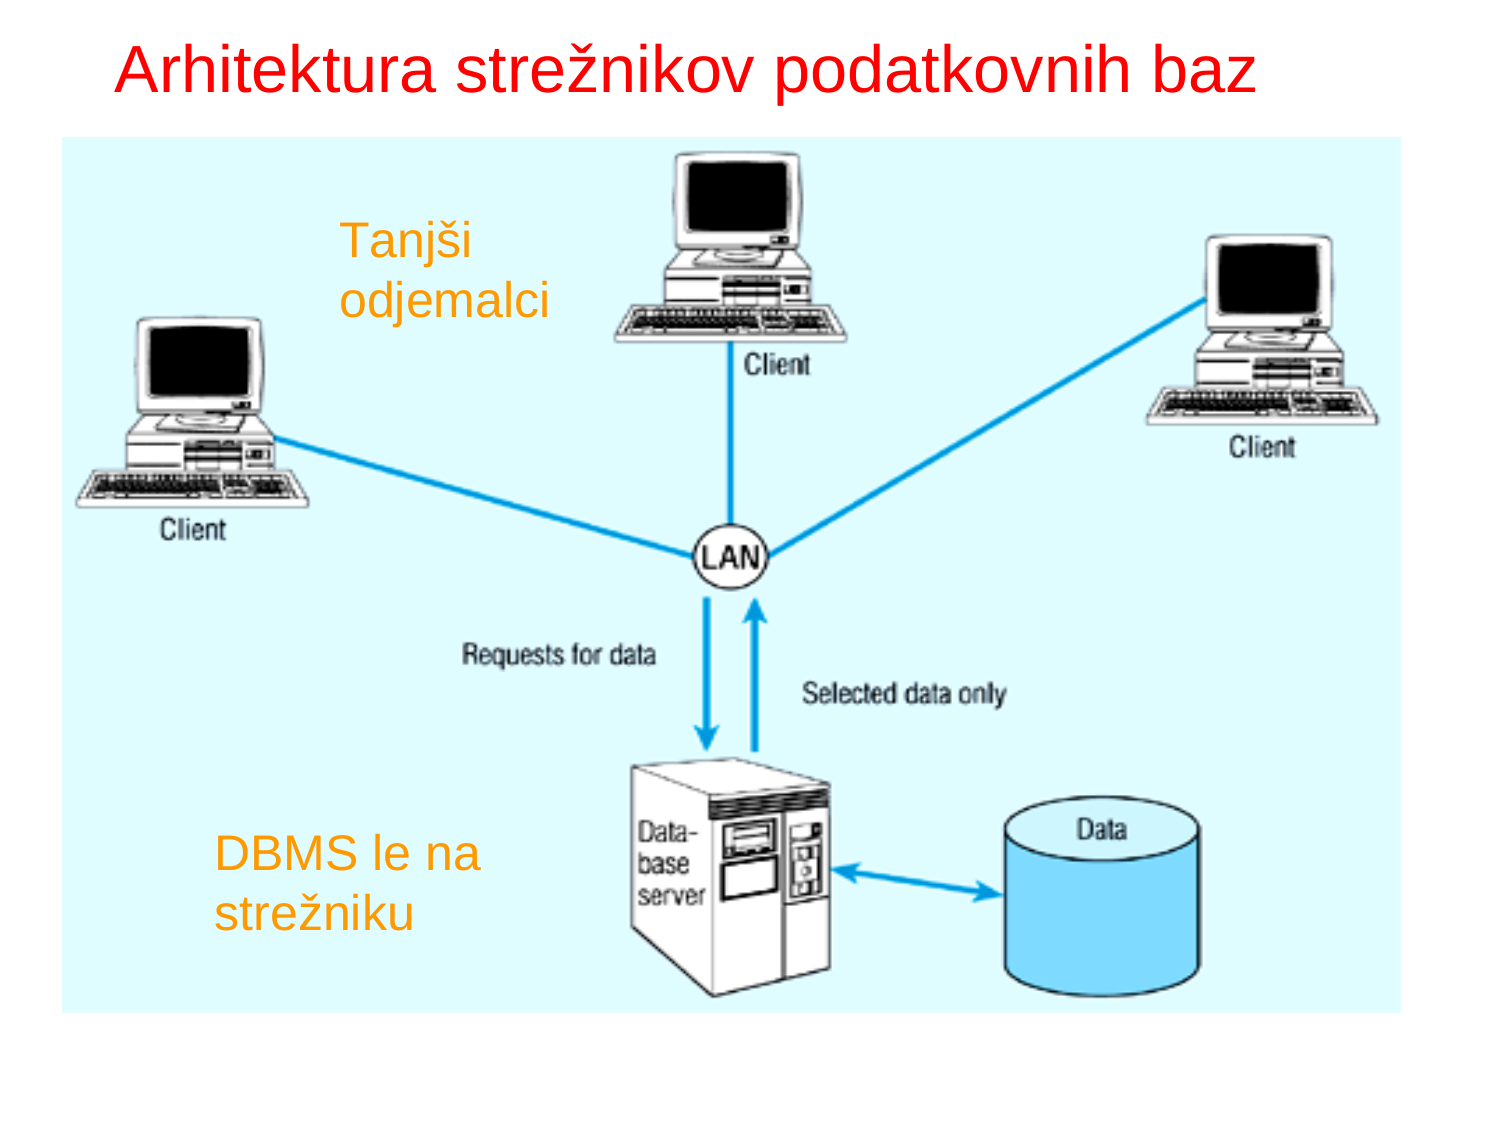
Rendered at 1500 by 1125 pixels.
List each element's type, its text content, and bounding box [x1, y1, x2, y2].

text_box Tanjši odjemalci [324, 199, 601, 336]
picture [62, 137, 1401, 1013]
text_box Arhitektura strežnikov podatkovnih baz [0, 18, 1375, 114]
text_box DBMS le na strežniku [199, 812, 538, 948]
